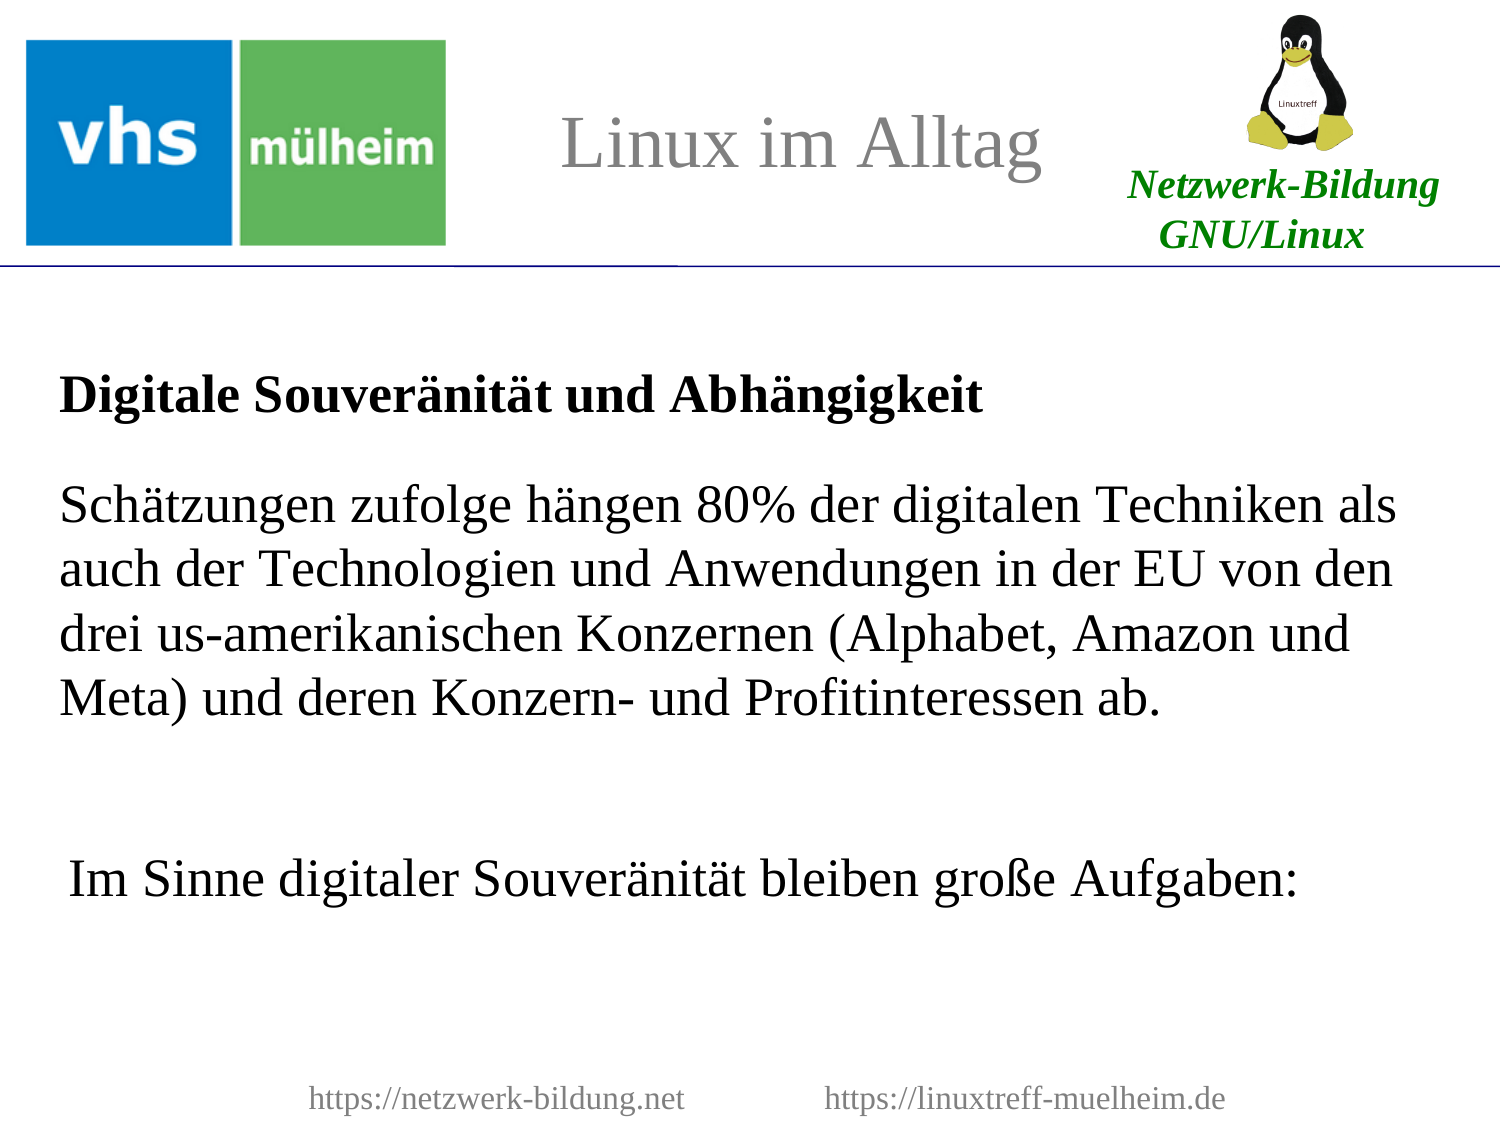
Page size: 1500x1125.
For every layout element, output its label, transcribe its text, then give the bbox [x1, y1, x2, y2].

text_box Linux im Alltag [525, 88, 1079, 195]
text_box https://netzwerk-bildung.net https://linuxtreff-muelheim.de [34, 1070, 1500, 1125]
text_box Digitale Souveränität und Abhängigkeit Schätzungen zufolge hängen 80% der digitalen Techniken als auch der Technologien und Anwendungen in der EU von den drei us-amerikanischen Konzernen (Alphabet, Amazon und Meta) und deren Konzern- und Profitinteressen ab. [45, 353, 1436, 736]
text_box Netzwerk-Bildung GNU/Linux [1112, 151, 1467, 267]
picture [14, 32, 461, 254]
picture [1246, 13, 1353, 152]
text_box Im Sinne digitaler Souveränität bleiben große Aufgaben: [53, 837, 1316, 918]
